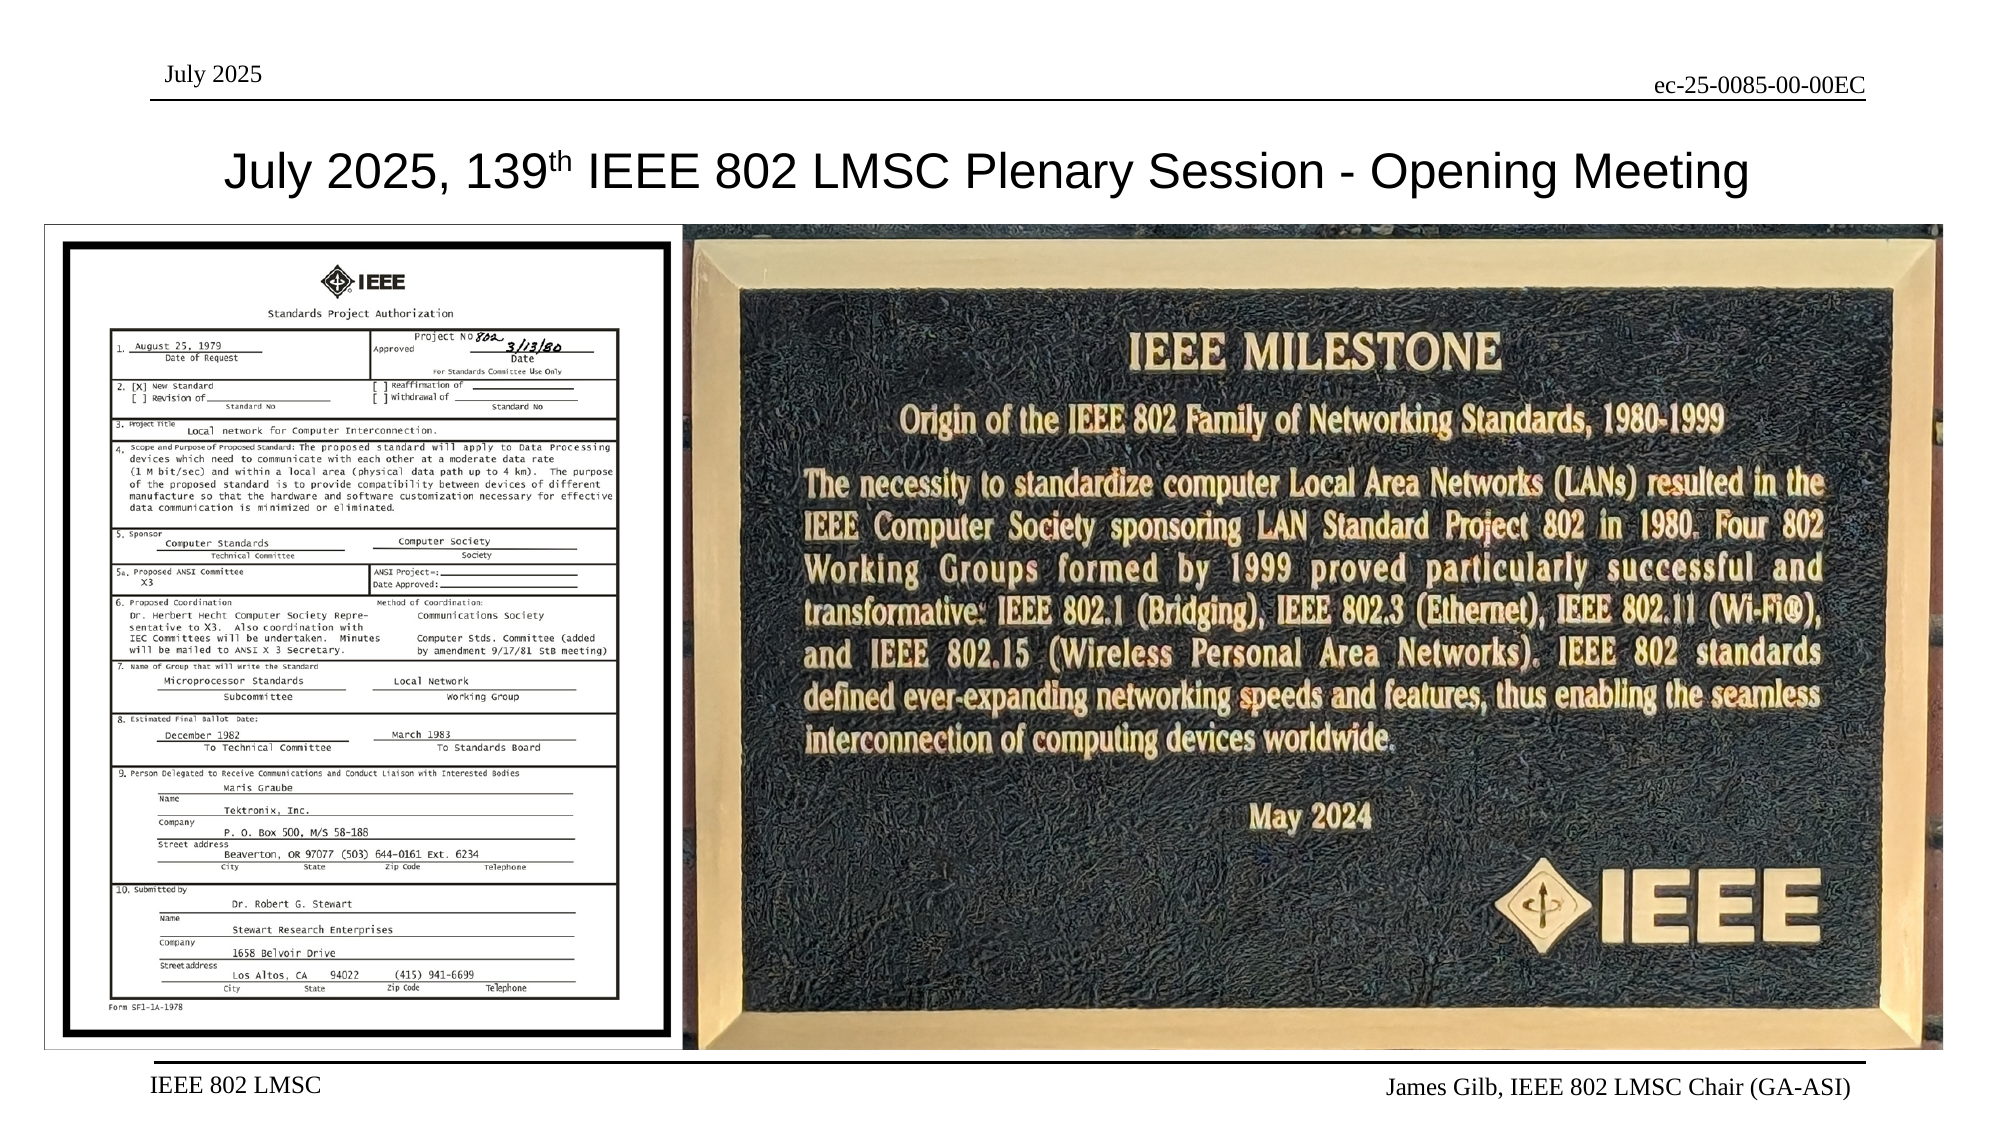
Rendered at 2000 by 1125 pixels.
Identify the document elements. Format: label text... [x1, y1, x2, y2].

subtitle July 2025, 139th IEEE 802 LMSC Plenary Session - Opening Meeting [112, 112, 1863, 224]
picture [44, 224, 1944, 1051]
